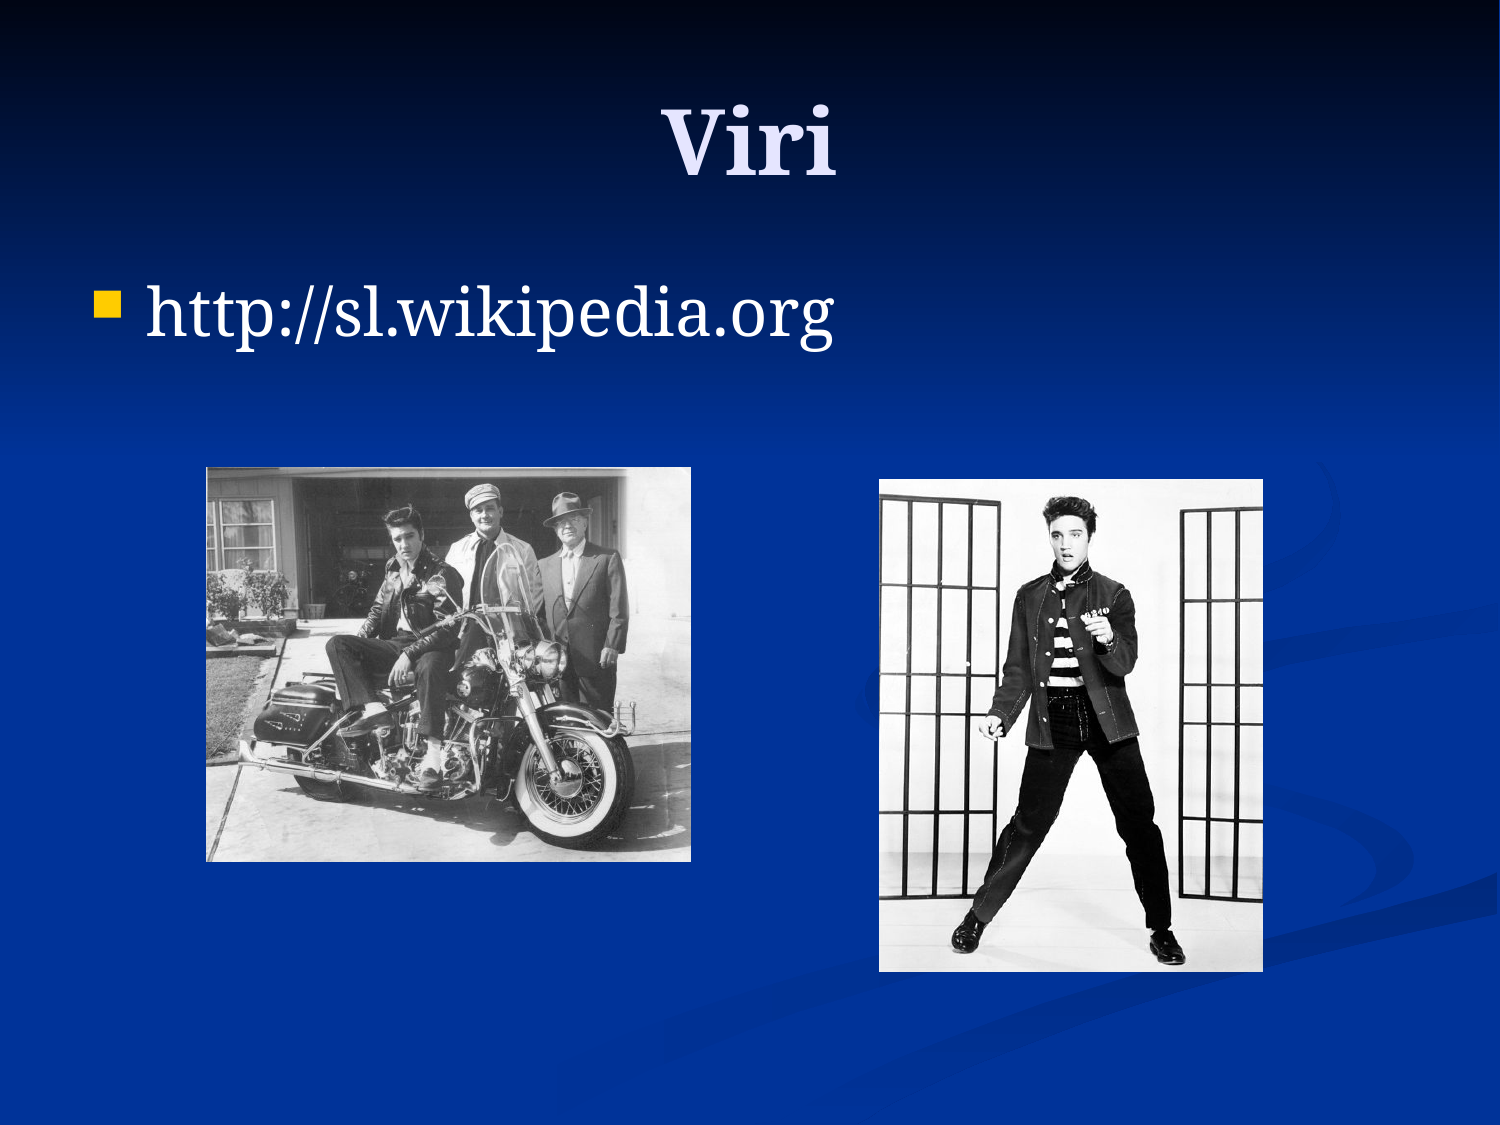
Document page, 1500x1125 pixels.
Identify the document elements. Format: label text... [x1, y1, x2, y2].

picture [879, 479, 1263, 972]
picture [206, 467, 691, 862]
list http://sl.wikipedia.org [75, 262, 1425, 1005]
title Viri [75, 45, 1425, 233]
